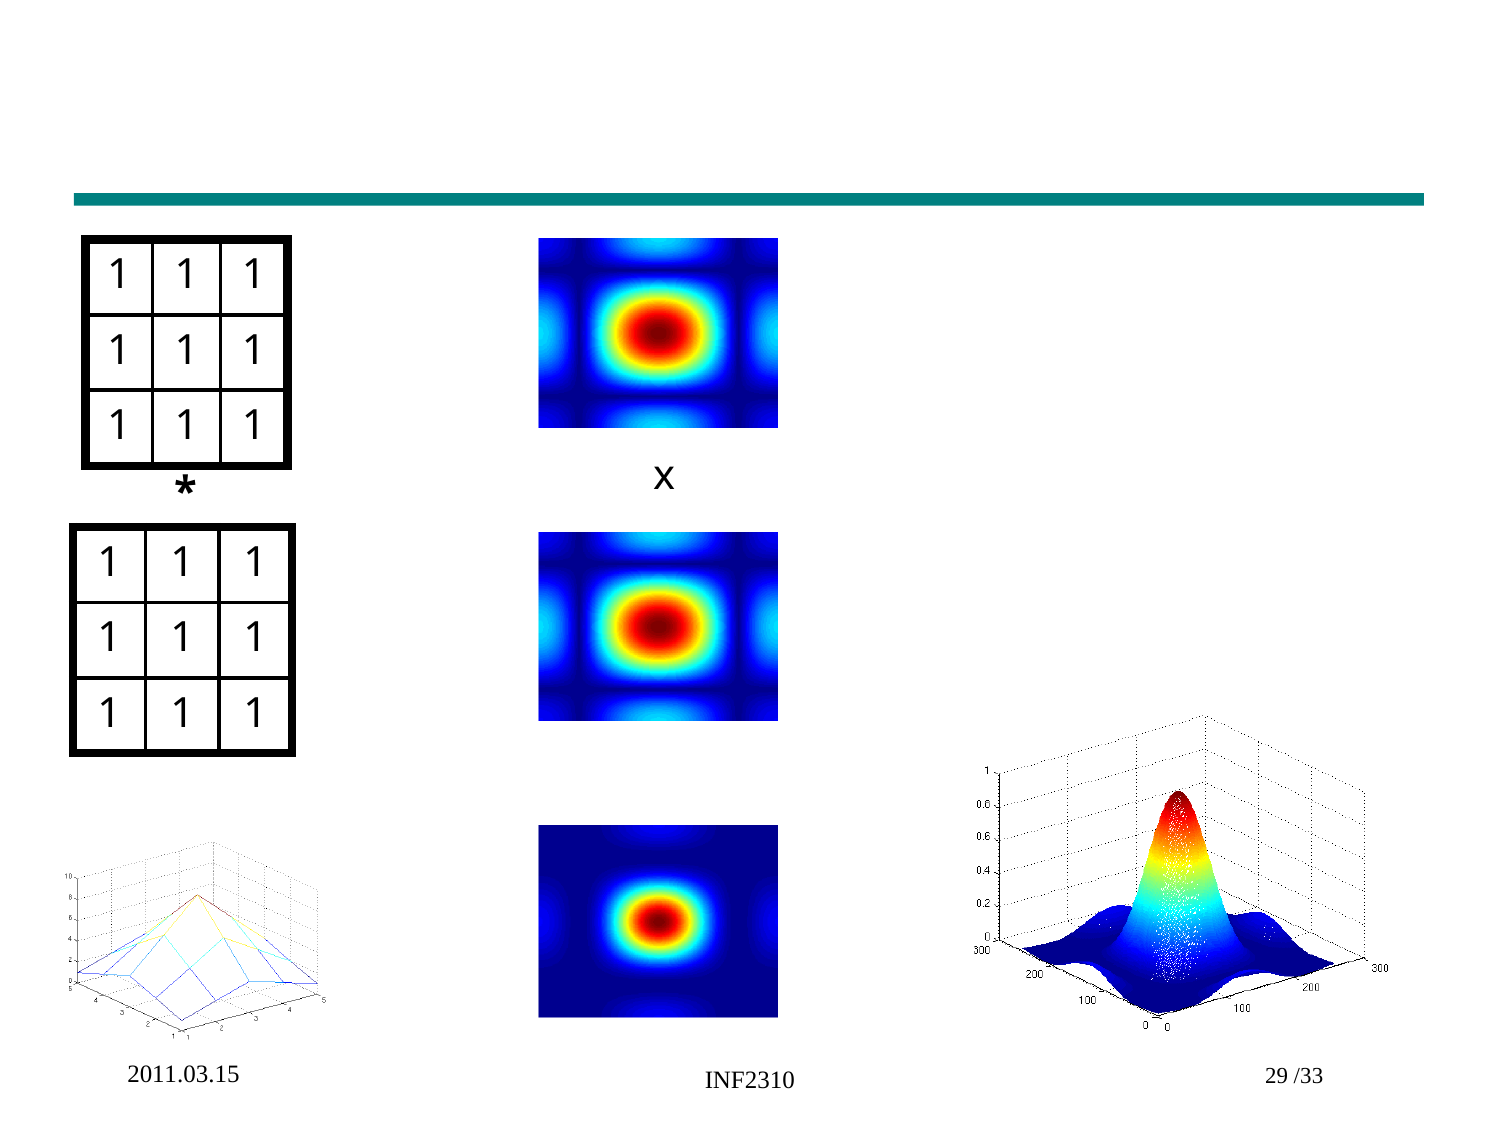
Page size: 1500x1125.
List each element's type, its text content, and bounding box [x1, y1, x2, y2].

table_cell 1 [90, 392, 151, 456]
table_cell 1 [77, 604, 144, 676]
picture [498, 220, 807, 453]
table_cell 1 [222, 392, 283, 462]
table_cell 1 [222, 317, 283, 388]
text_box * [84, 456, 213, 523]
table_cell 1 [147, 604, 217, 676]
table_cell 1 [221, 604, 288, 676]
table_cell 1 [90, 317, 151, 388]
table_header 1 [154, 244, 219, 313]
picture [498, 514, 807, 746]
table_header 1 [90, 244, 151, 313]
table_cell 1 [154, 317, 219, 388]
table_header 1 [77, 531, 144, 601]
picture [937, 687, 1408, 1056]
picture [37, 824, 346, 1056]
table_cell 1 [77, 680, 144, 749]
picture [498, 807, 807, 1043]
table_header 1 [221, 531, 288, 601]
table_header 1 [147, 531, 217, 601]
table_cell 1 [154, 392, 219, 462]
text_box x [563, 440, 690, 507]
table_header 1 [222, 244, 283, 313]
table_cell 1 [221, 680, 288, 749]
table_cell 1 [147, 680, 217, 749]
